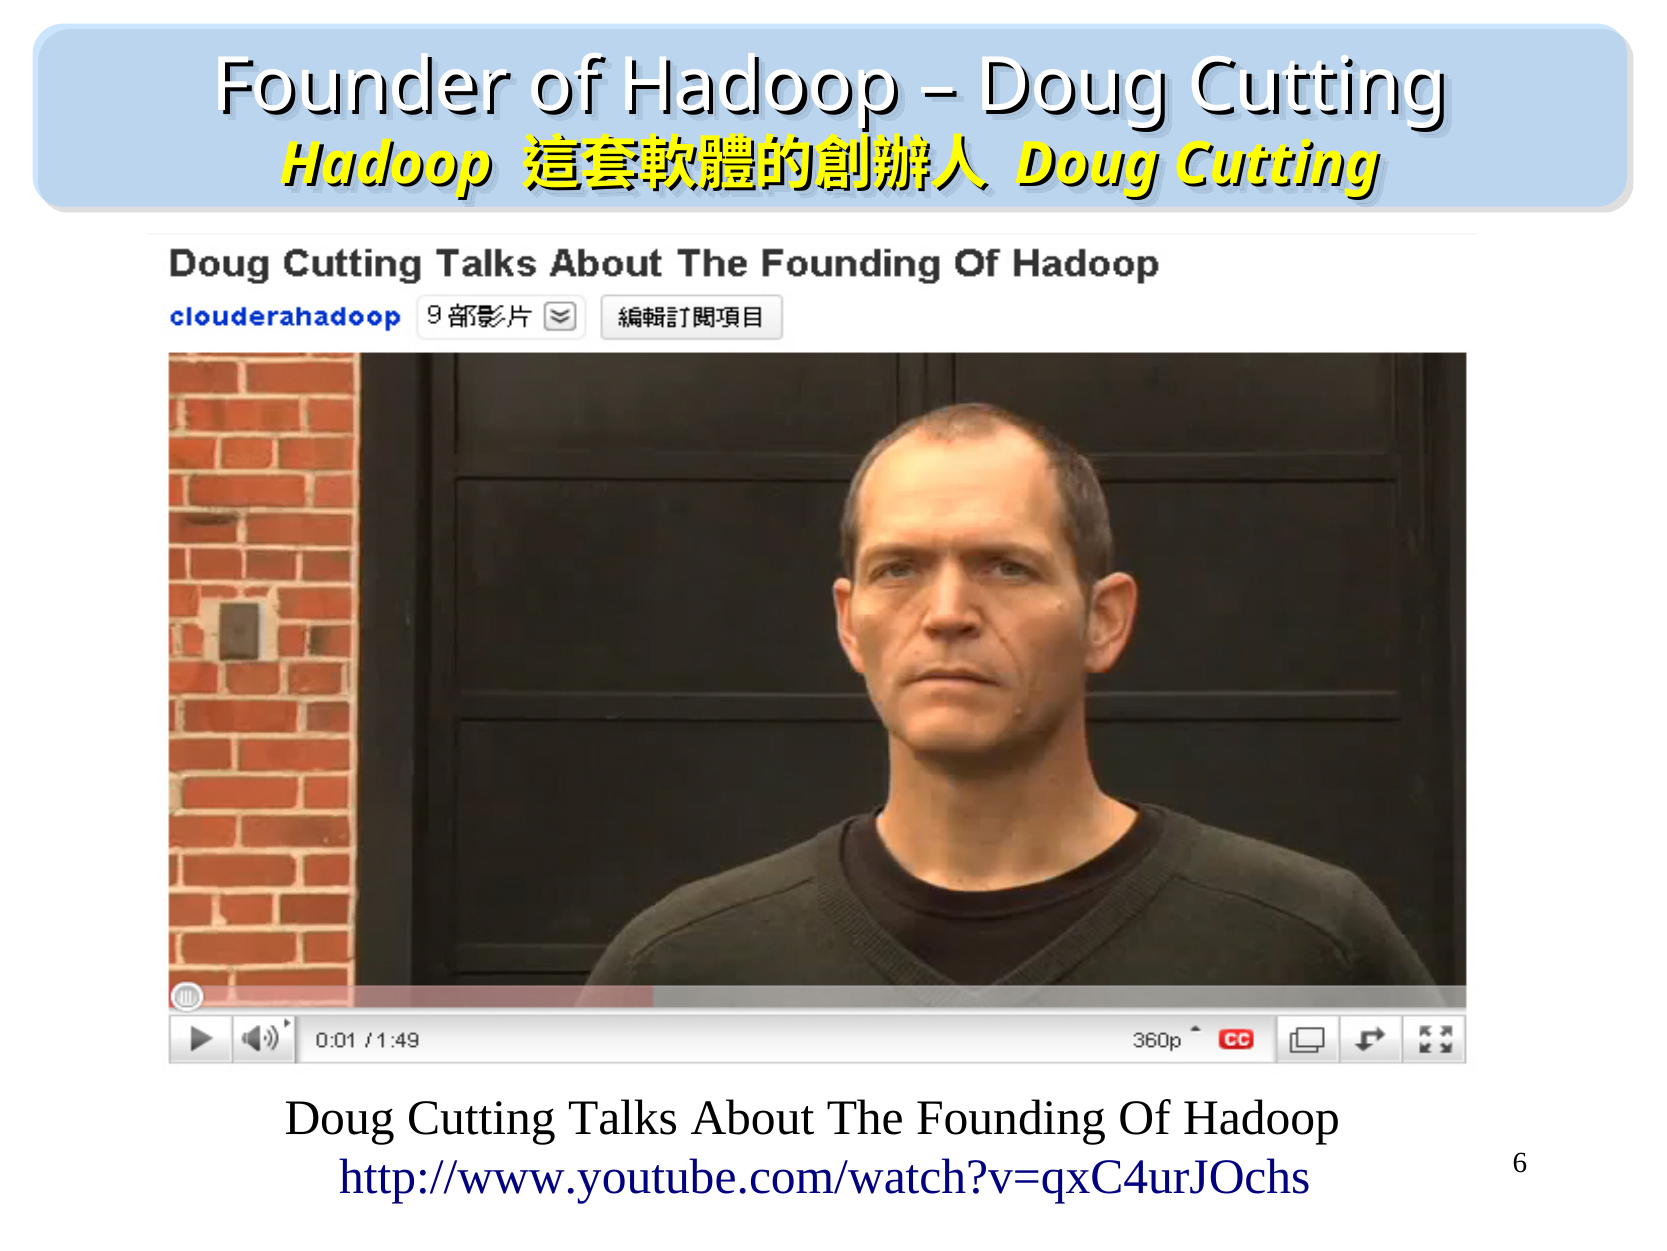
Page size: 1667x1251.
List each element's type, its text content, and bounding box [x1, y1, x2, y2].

text_box Doug Cutting Talks About The Founding Of Hadoop http://www.youtube.com/watch?v=qxC4urJOchs [220, 1077, 1430, 1213]
picture [147, 233, 1477, 1075]
text_box Founder of Hadoop – Doug Cutting Hadoop 這套軟體的創辦人 Doug Cutting [32, 23, 1628, 207]
